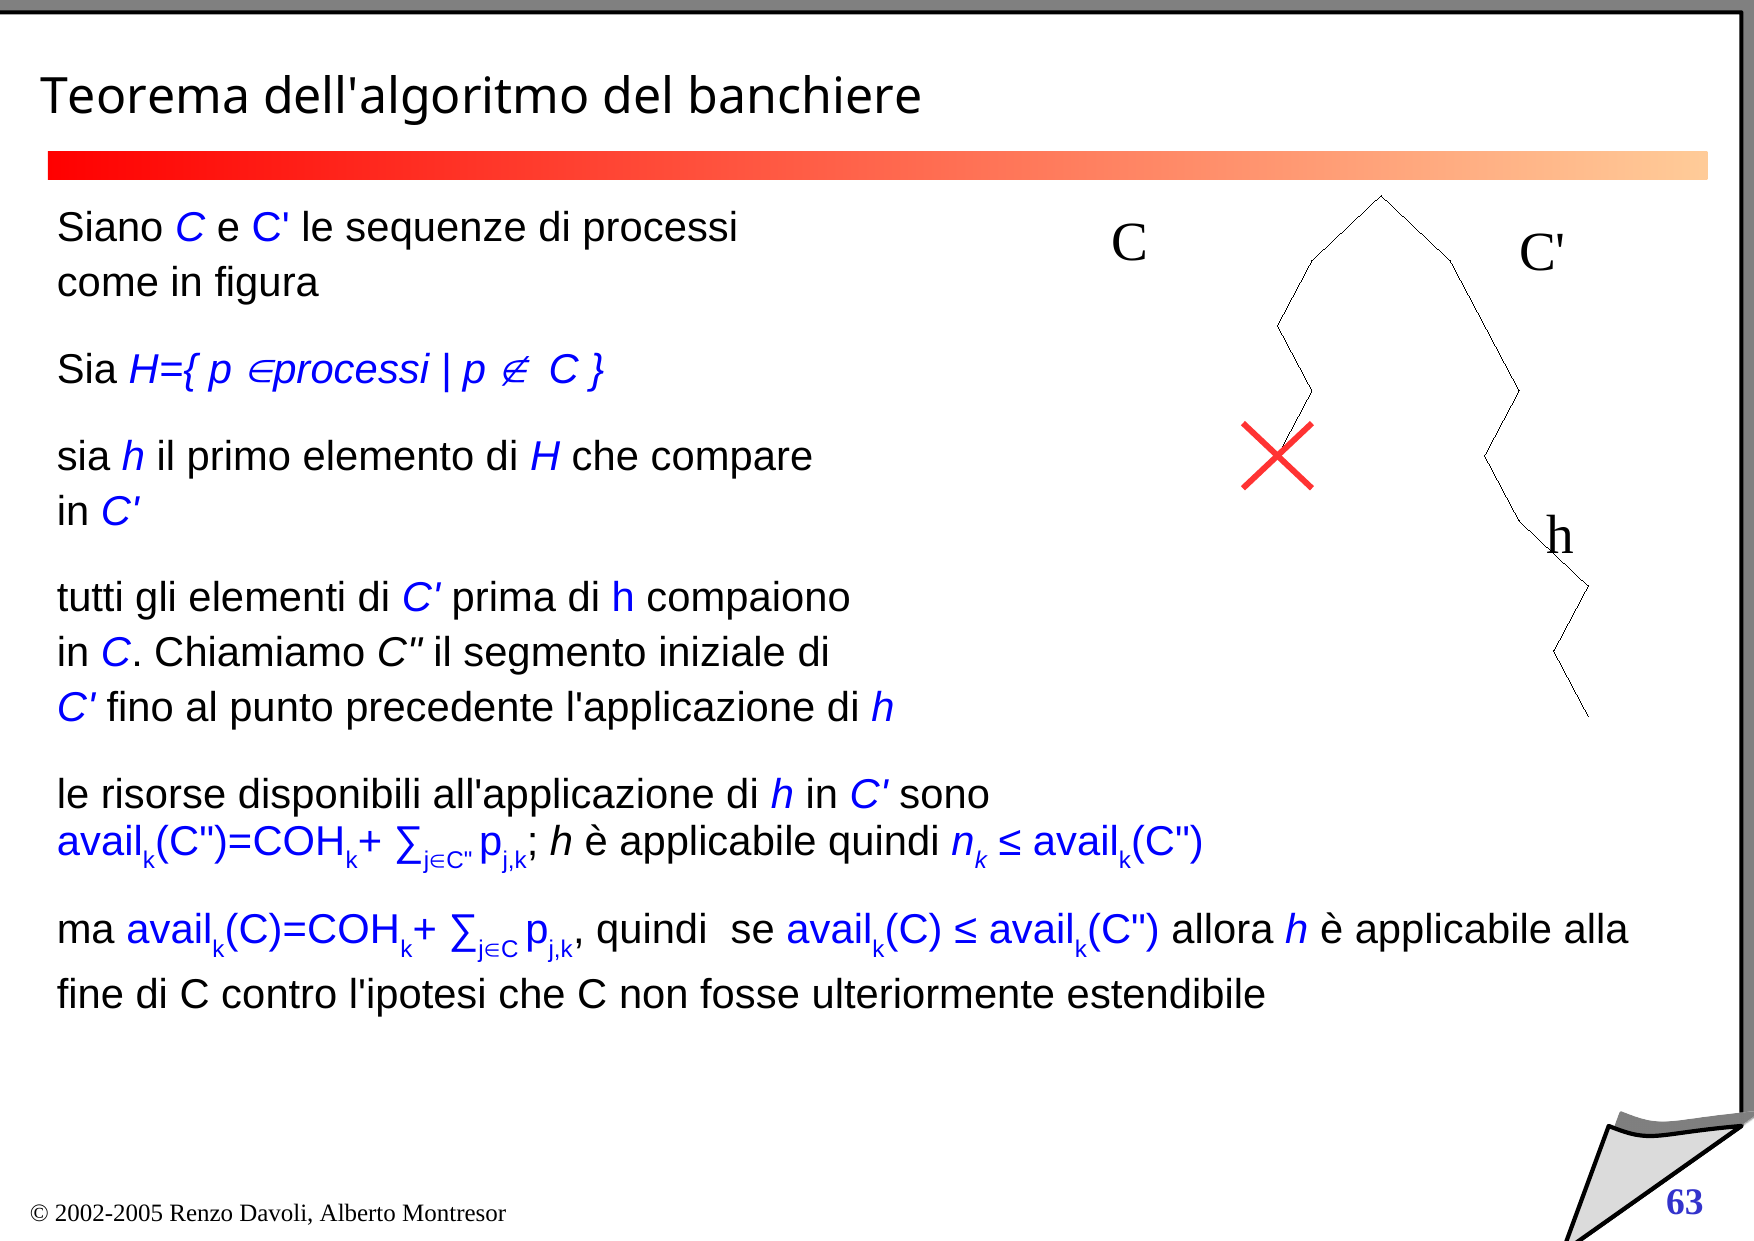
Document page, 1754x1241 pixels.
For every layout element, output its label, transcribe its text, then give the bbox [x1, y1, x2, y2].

title Teorema dell'algoritmo del banchiere [40, 49, 1714, 144]
list Siano C e C' le sequenze di processi come in figura Sia H={ p processi | p  C } sia h il primo elemento di H che compare in C' tutti gli elementi di C' prima di h compaiono in C. Chiamiamo C" il segmento iniziale di C' fino al punto precedente l'applicazione di h le risorse disponibili all'applicazione di h in C' sono availk(C")=COHk+ ∑jC" pj,k; h è applicabile quindi nk ≤ availk(C") ma availk(C)=COHk+ ∑jC pj,k, quindi se availk(C) ≤ availk(C") allora h è applicabile alla fine di C contro l'ipotesi che C non fosse ulteriormente estendibile [54, 195, 1692, 1172]
text_box h [1546, 501, 1577, 564]
text_box C' [1519, 217, 1651, 280]
text_box C [1111, 208, 1151, 336]
text_box q [750, 152, 754, 179]
